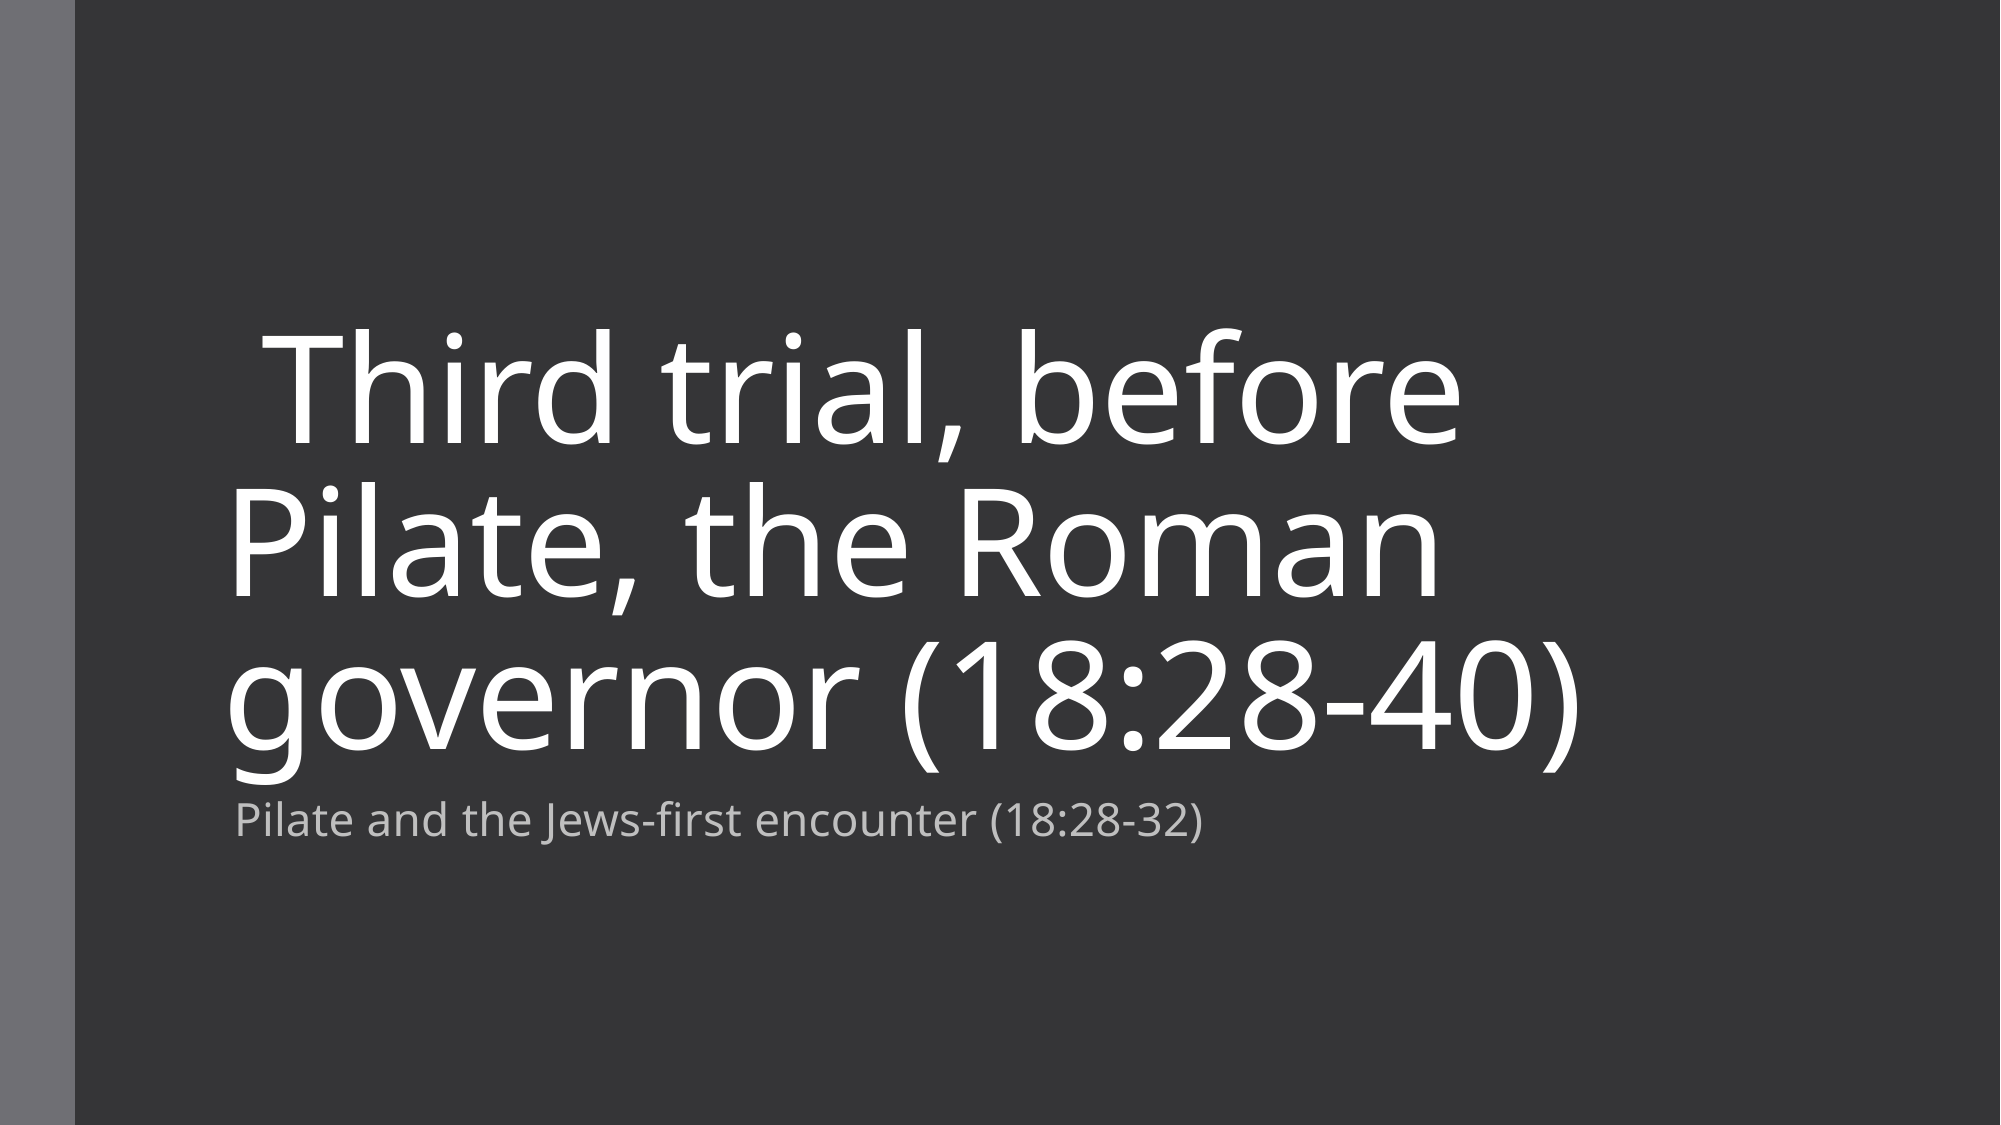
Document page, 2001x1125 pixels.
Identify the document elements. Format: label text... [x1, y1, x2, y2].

subtitle Pilate and the Jews-first encounter (18:28-32) [206, 787, 1752, 1066]
title Third trial, before Pilate, the Roman governor (18:28-40) [206, 124, 1752, 787]
